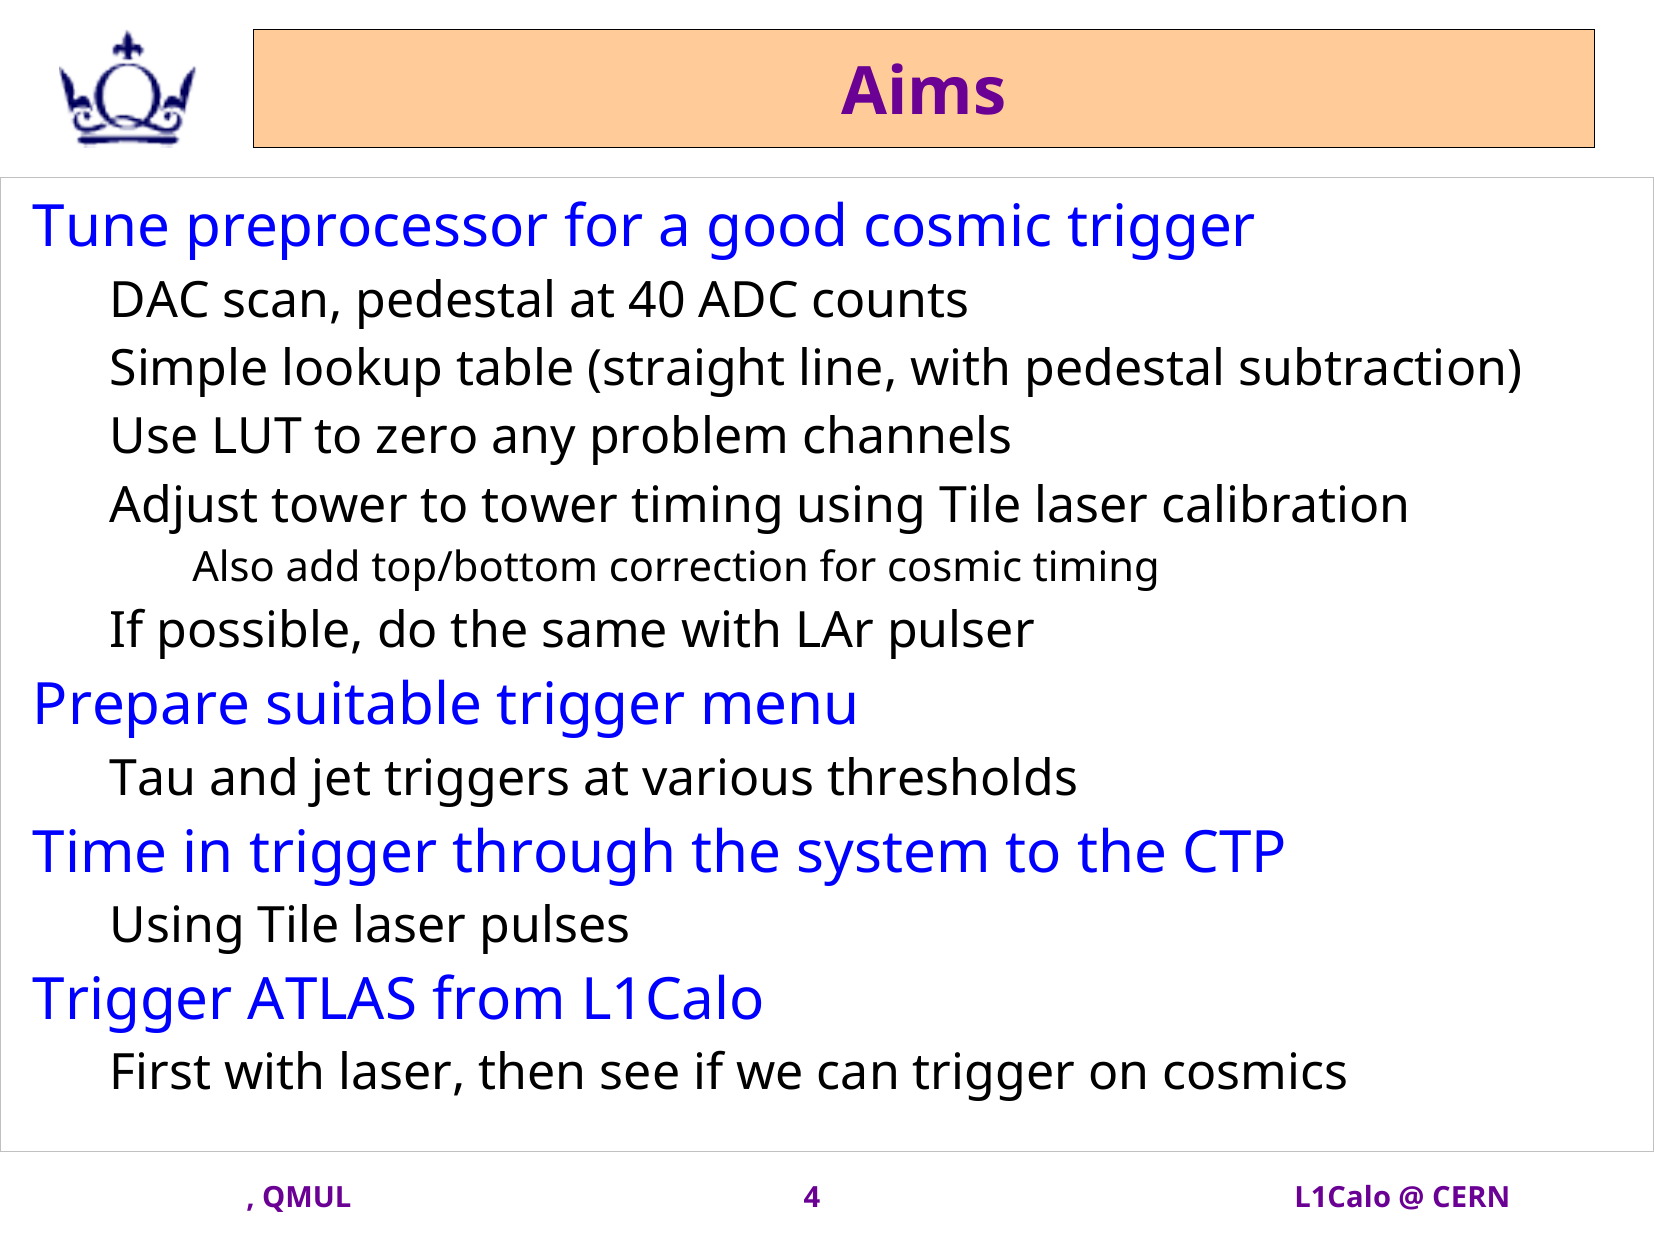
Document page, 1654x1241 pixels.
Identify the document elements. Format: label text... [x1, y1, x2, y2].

title Aims [253, 29, 1595, 148]
list Tune preprocessor for a good cosmic trigger DAC scan, pedestal at 40 ADC counts Simple lookup table (straight line, with pedestal subtraction) Use LUT to zero any problem channels Adjust tower to tower timing using Tile laser calibration Also add top/bottom correction for cosmic timing If possible, do the same with LAr pulser Prepare suitable trigger menu Tau and jet triggers at various thresholds Time in trigger through the system to the CTP Using Tile laser pulses Trigger ATLAS from L1Calo First with laser, then see if we can trigger on cosmics [15, 184, 1634, 1147]
picture [59, 29, 200, 148]
